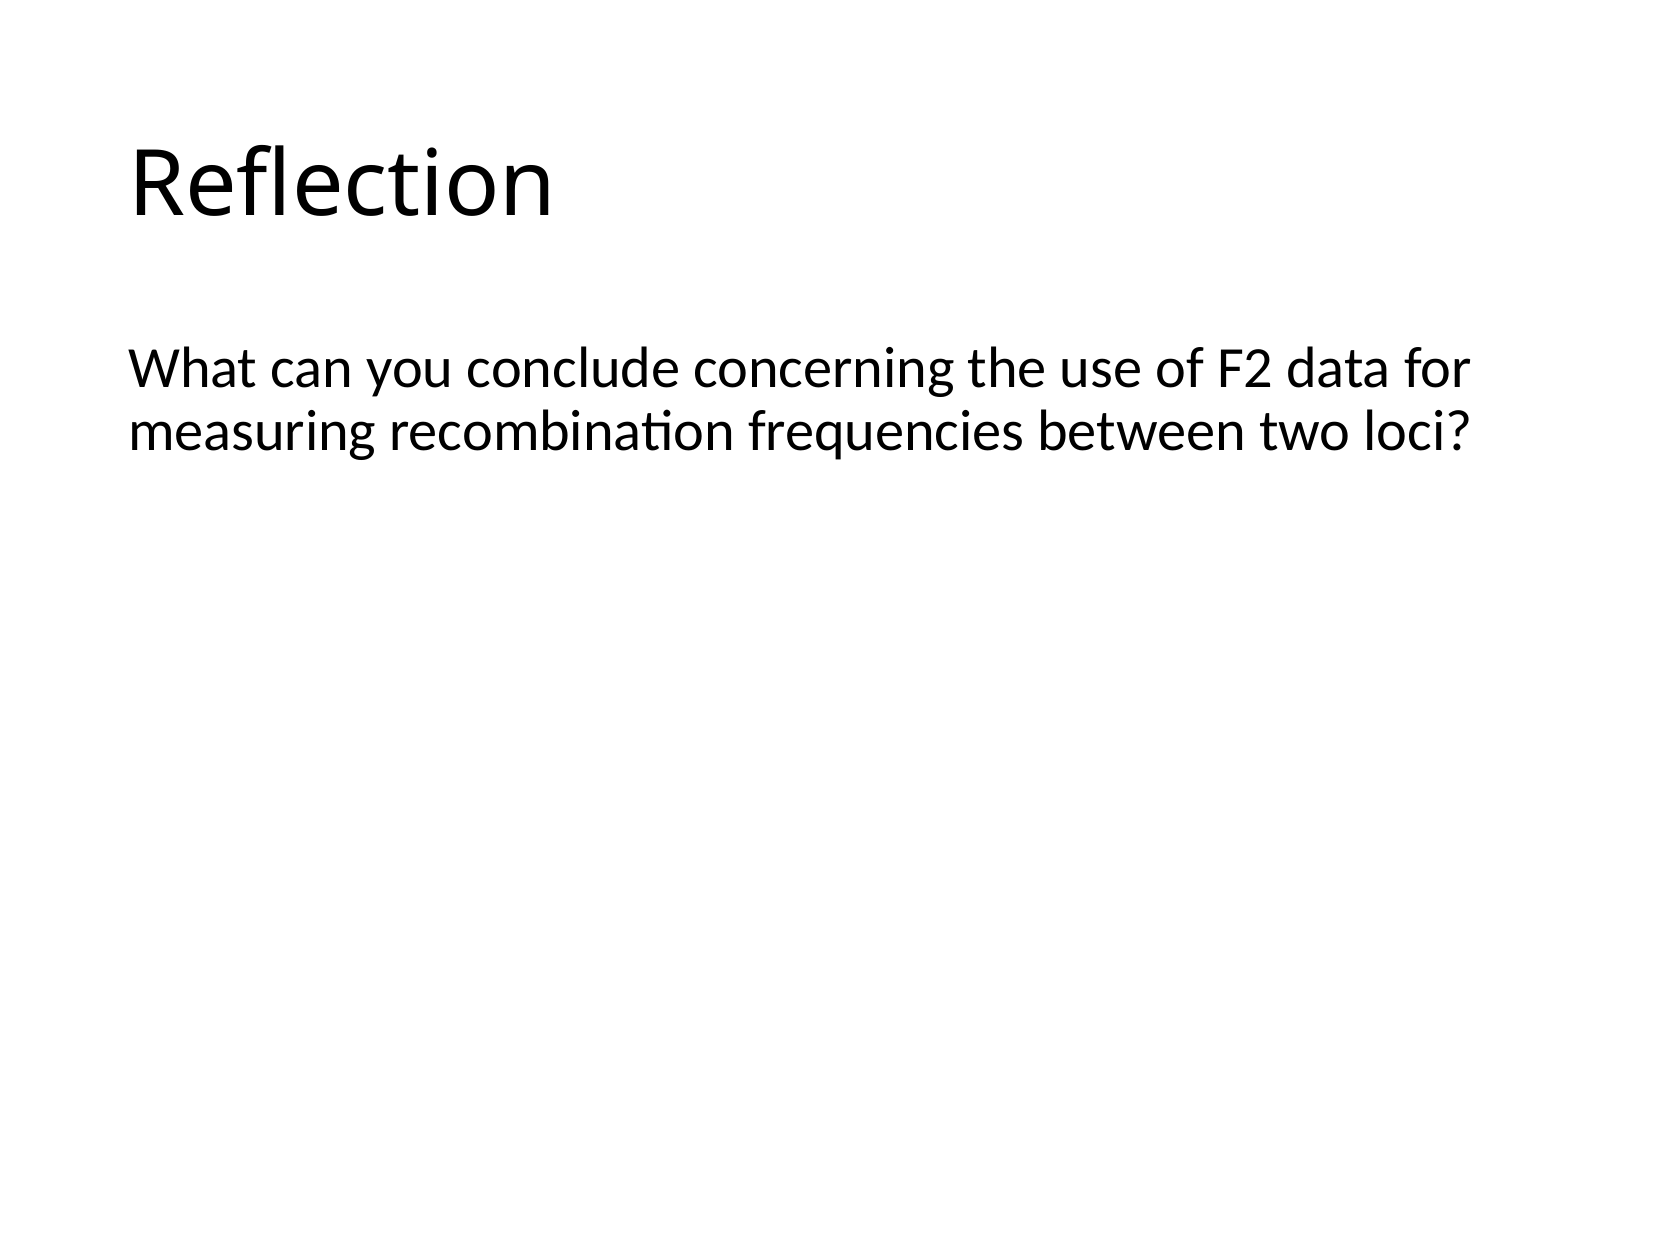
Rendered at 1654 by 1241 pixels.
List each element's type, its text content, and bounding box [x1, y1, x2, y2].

text_box What can you conclude concerning the use of F2 data for measuring recombination frequencies between two loci? [113, 330, 1539, 1116]
text_box Reflection [113, 65, 1539, 305]
